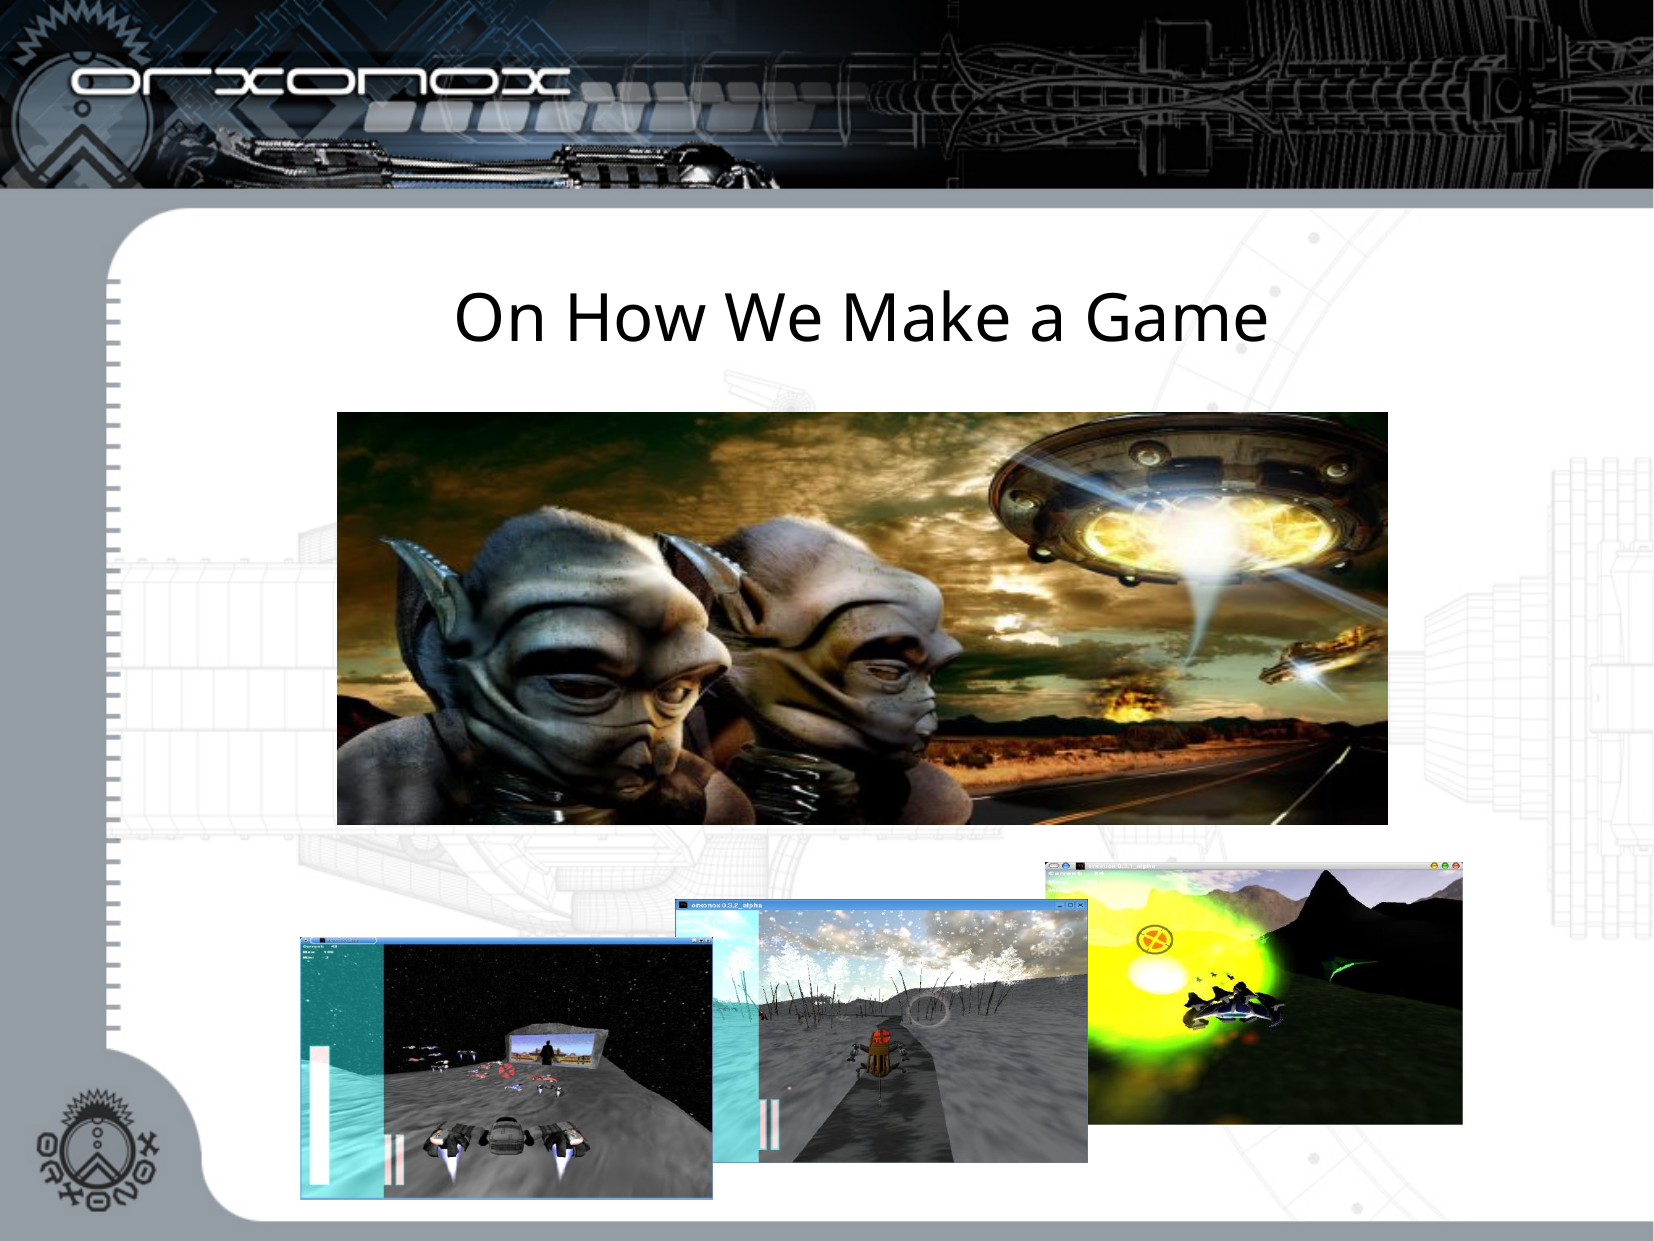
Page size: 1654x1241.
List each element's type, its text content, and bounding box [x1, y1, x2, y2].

text_box On How We Make a Game [262, 262, 1463, 350]
picture [0, 0, 1654, 1241]
